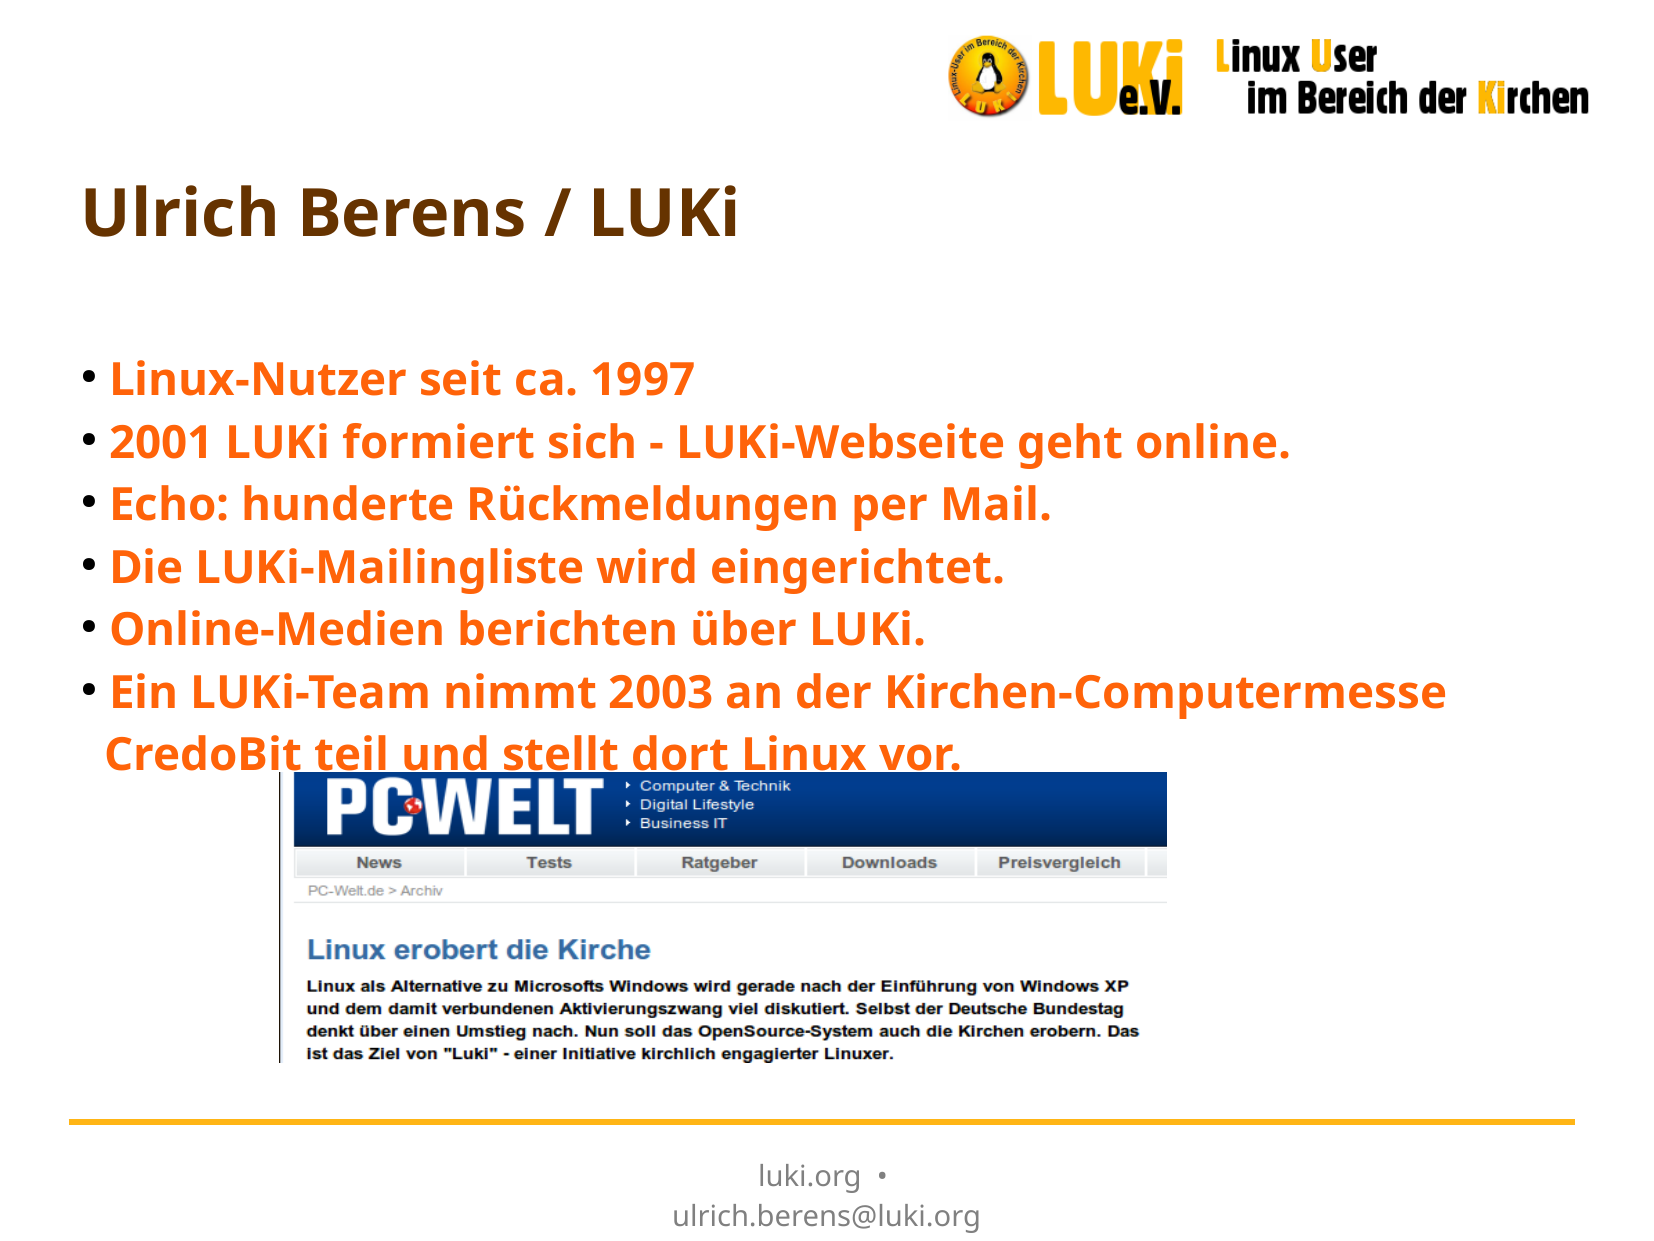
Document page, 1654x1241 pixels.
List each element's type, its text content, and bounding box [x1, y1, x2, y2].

text_box luki.org • ulrich.berens@luki.org [590, 1144, 1063, 1201]
text_box Ulrich Berens / LUKi Linux-Nutzer seit ca. 1997 2001 LUKi formiert sich - LUKi-Webseite geht online. Echo: hunderte Rückmeldungen per Mail. Die LUKi-Mailingliste wird eingerichtet. Online-Medien berichten über LUKi. Ein LUKi-Team nimmt 2003 an der Kirchen-Computermesse CredoBit teil und stellt dort Linux vor. [66, 157, 1632, 757]
picture [279, 772, 1167, 1063]
picture [944, 29, 1595, 126]
